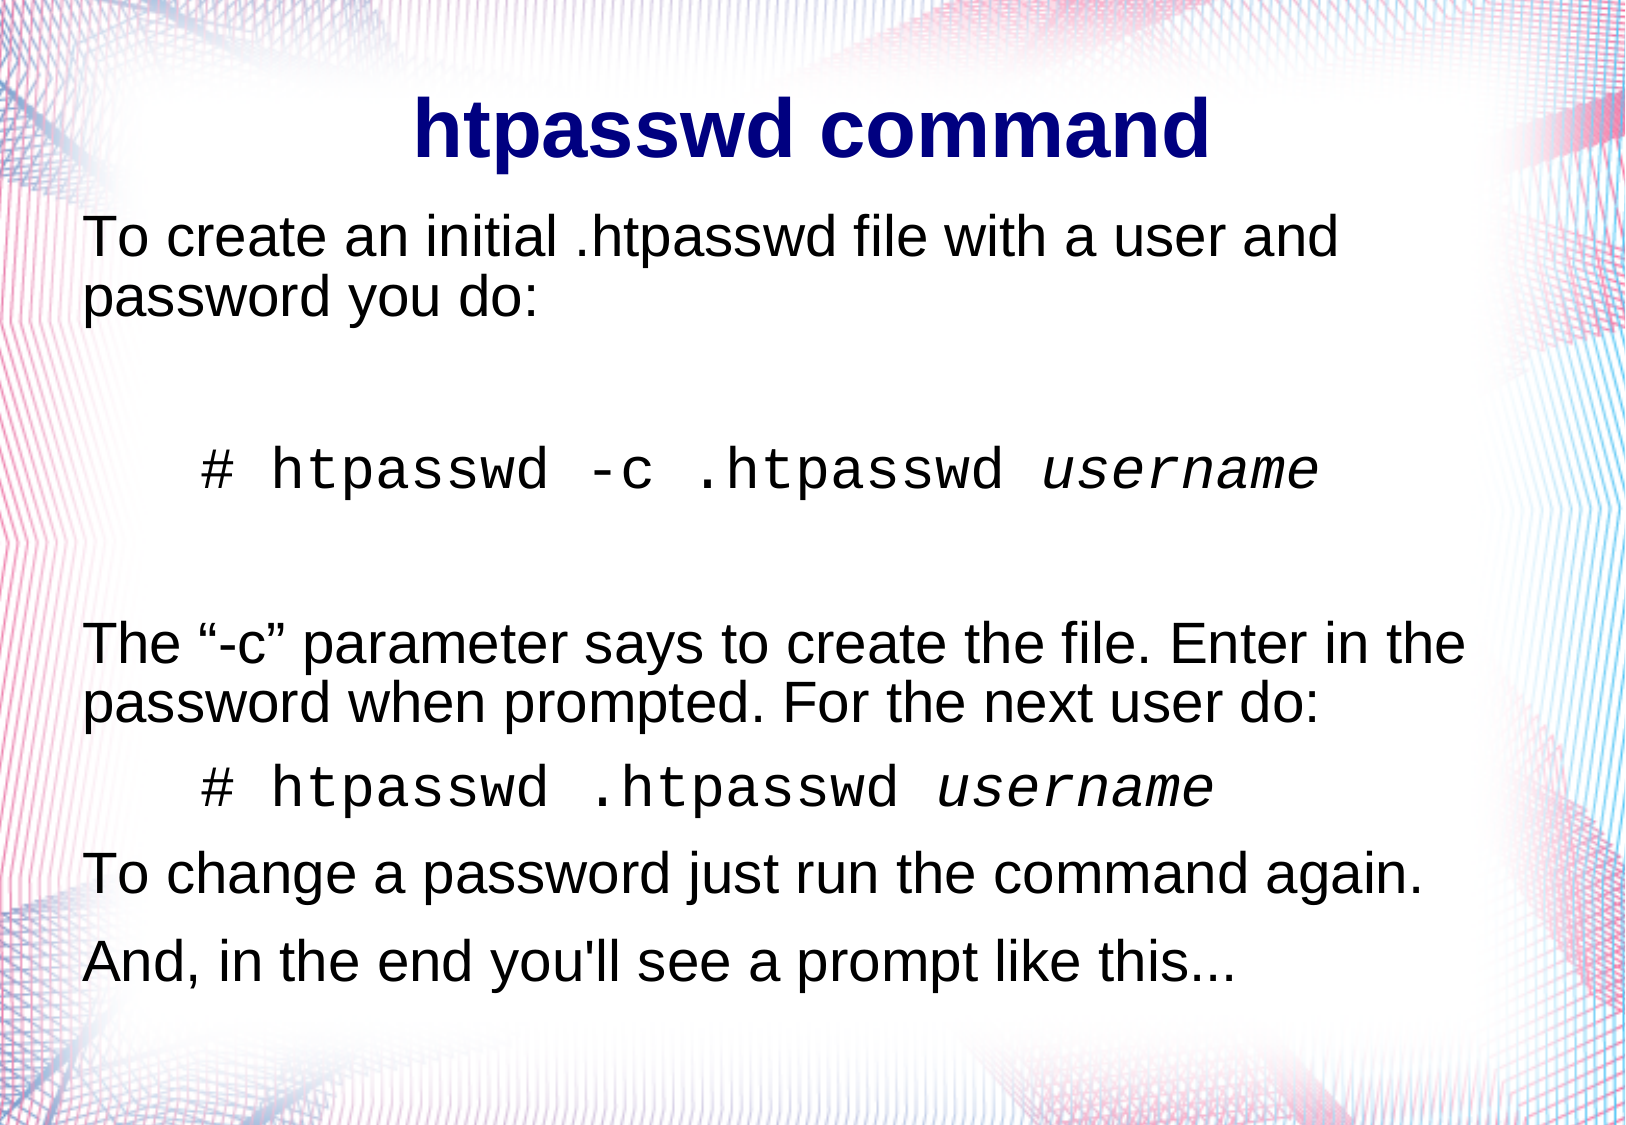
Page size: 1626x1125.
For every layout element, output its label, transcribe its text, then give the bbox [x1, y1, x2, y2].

text_box htpasswd command [54, 44, 1571, 215]
text_box To create an initial .htpasswd file with a user and password you do: # htpasswd -c .htpasswd username The “-c” parameter says to create the file. Enter in the password when prompted. For the next user do: # htpasswd .htpasswd username To change a password just run the command again. And, in the end you'll see a prompt like this... [82, 202, 1595, 1052]
picture [0, 0, 1626, 1125]
